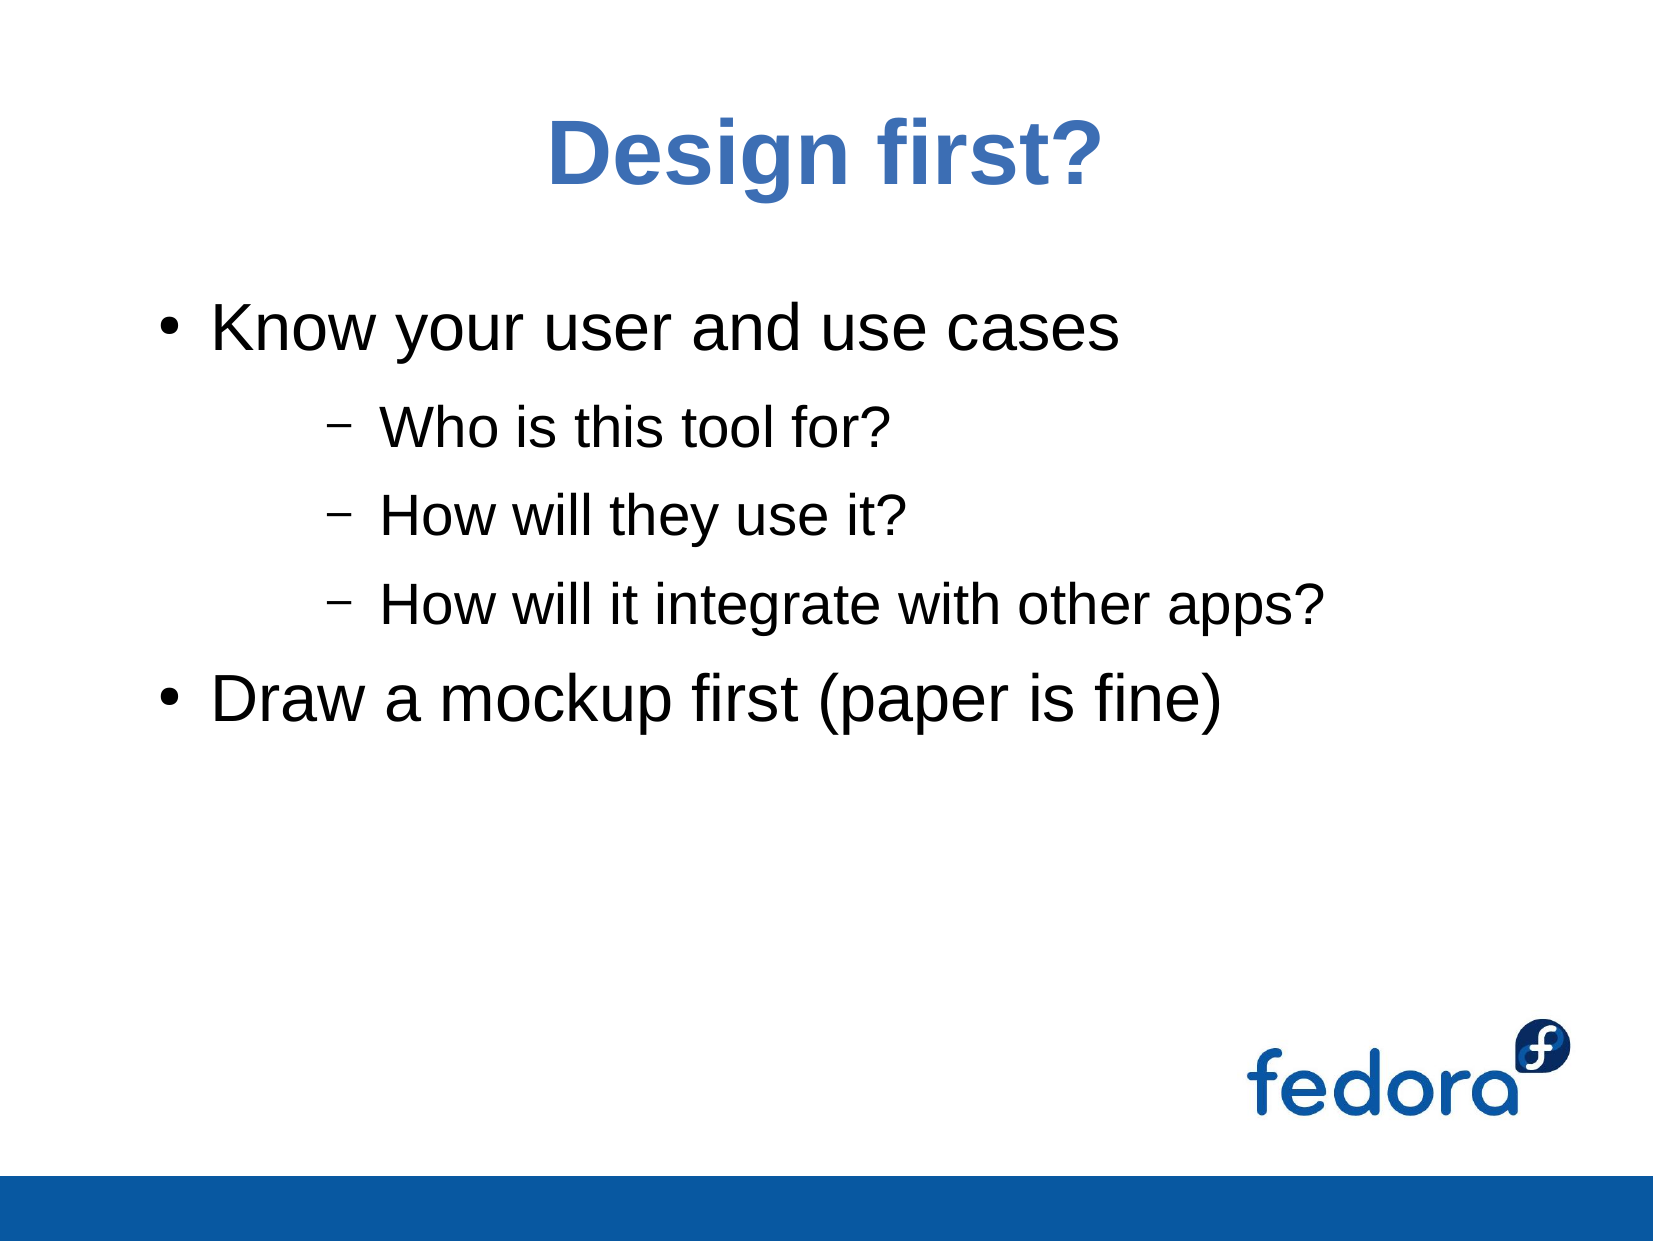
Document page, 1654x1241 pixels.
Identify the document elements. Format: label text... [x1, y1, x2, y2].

picture [0, 1176, 1653, 1241]
list Know your user and use cases Who is this tool for? How will they use it? How will it integrate with other apps? Draw a mockup first (paper is fine) [82, 290, 1571, 1095]
picture [1237, 1010, 1576, 1125]
title Design first? [82, 56, 1571, 250]
